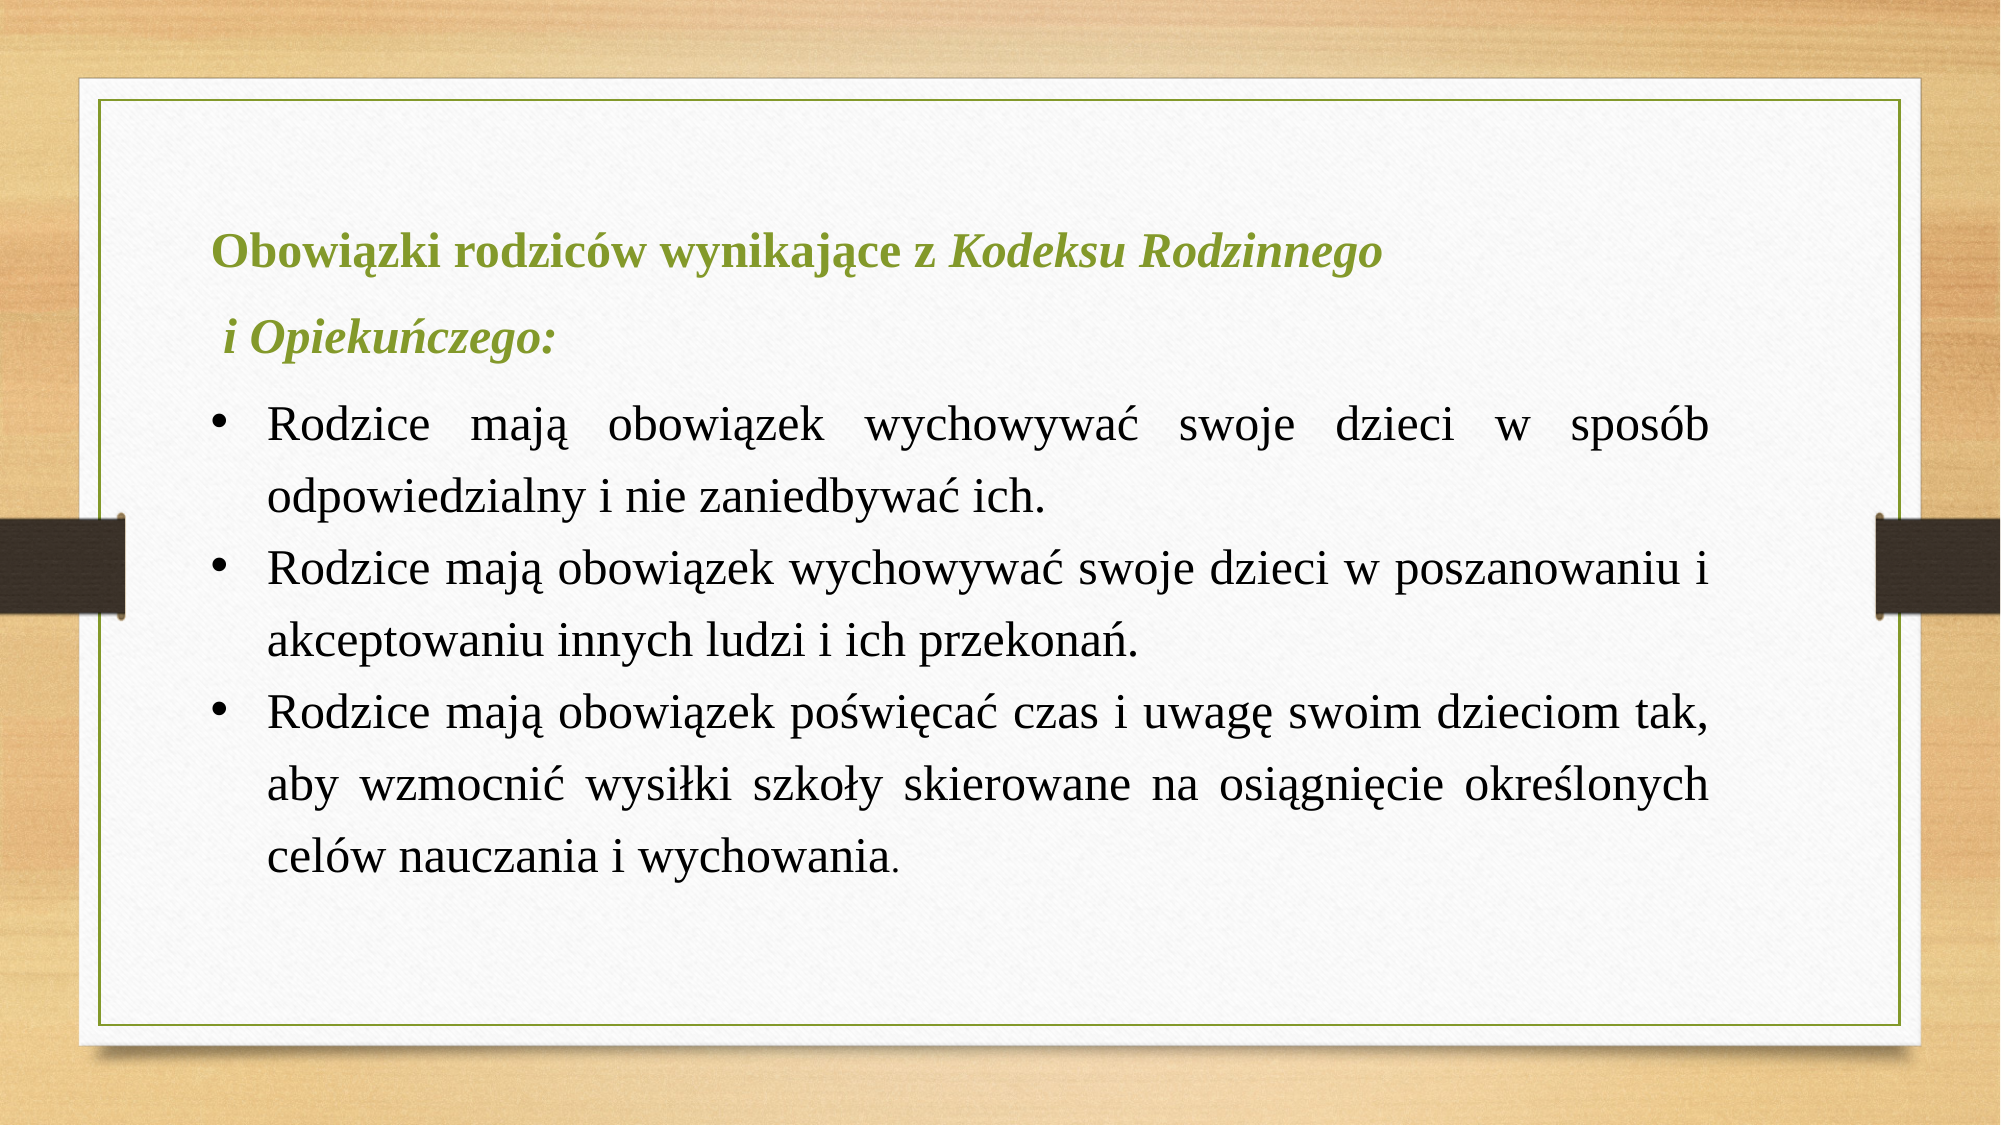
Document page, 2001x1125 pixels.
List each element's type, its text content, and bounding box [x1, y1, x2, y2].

picture [0, 0, 2001, 1125]
text_box Obowiązki rodziców wynikające z Kodeksu Rodzinnego i Opiekuńczego: Rodzice mają obowiązek wychowywać swoje dzieci w sposób odpowiedzialny i nie zaniedbywać ich. Rodzice mają obowiązek wychowywać swoje dzieci w poszanowaniu i akceptowaniu innych ludzi i ich przekonań. Rodzice mają obowiązek poświęcać czas i uwagę swoim dzieciom tak, aby wzmocnić wysiłki szkoły skierowane na osiągnięcie określonych celów nauczania i wychowania. [195, 197, 1725, 890]
